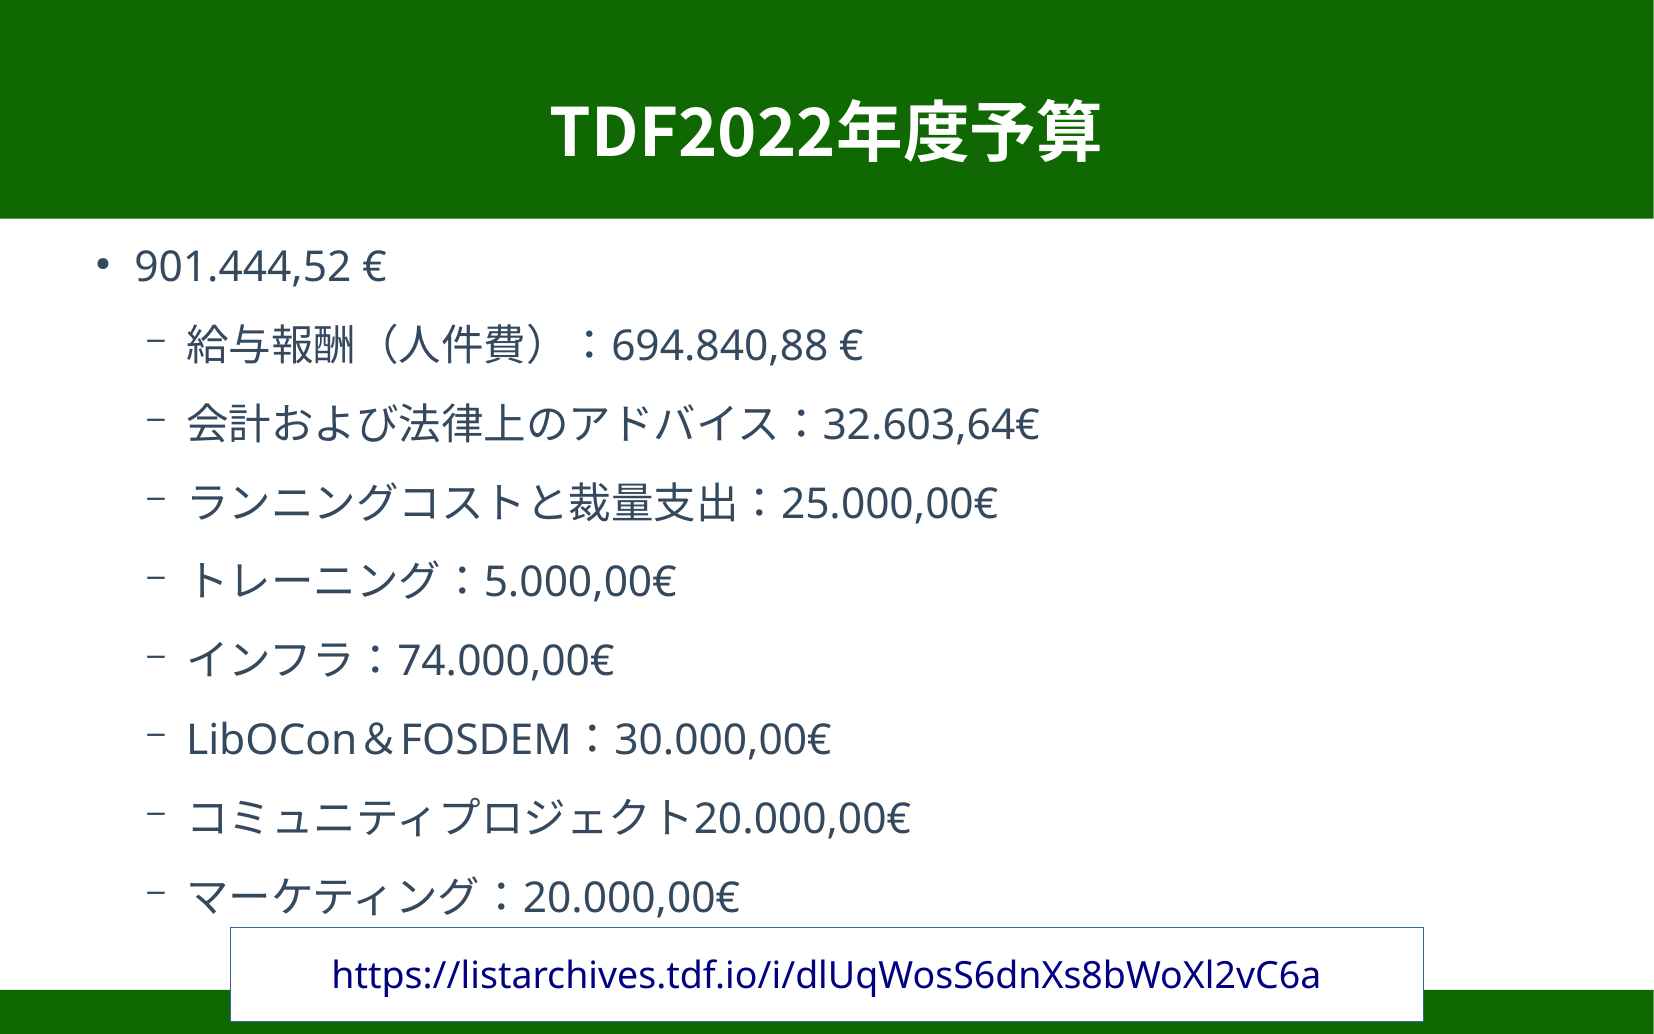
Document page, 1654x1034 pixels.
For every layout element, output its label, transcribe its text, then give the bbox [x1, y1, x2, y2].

title TDF2022年度予算 [82, 41, 1571, 214]
text_box https://listarchives.tdf.io/i/dlUqWosS6dnXs8bWoXl2vC6a [230, 927, 1424, 1022]
list 901.444,52 € 給与報酬（人件費）：694.840,88 € 会計および法律上のアドバイス：32.603,64€ ランニングコストと裁量支出：25.000,00€ トレーニング：5.000,00€ インフラ：74.000,00€ LibOCon＆FOSDEM：30.000,00€ コミュニティプロジェクト20.000,00€ マーケティング：20.000,00€ [82, 235, 1571, 928]
